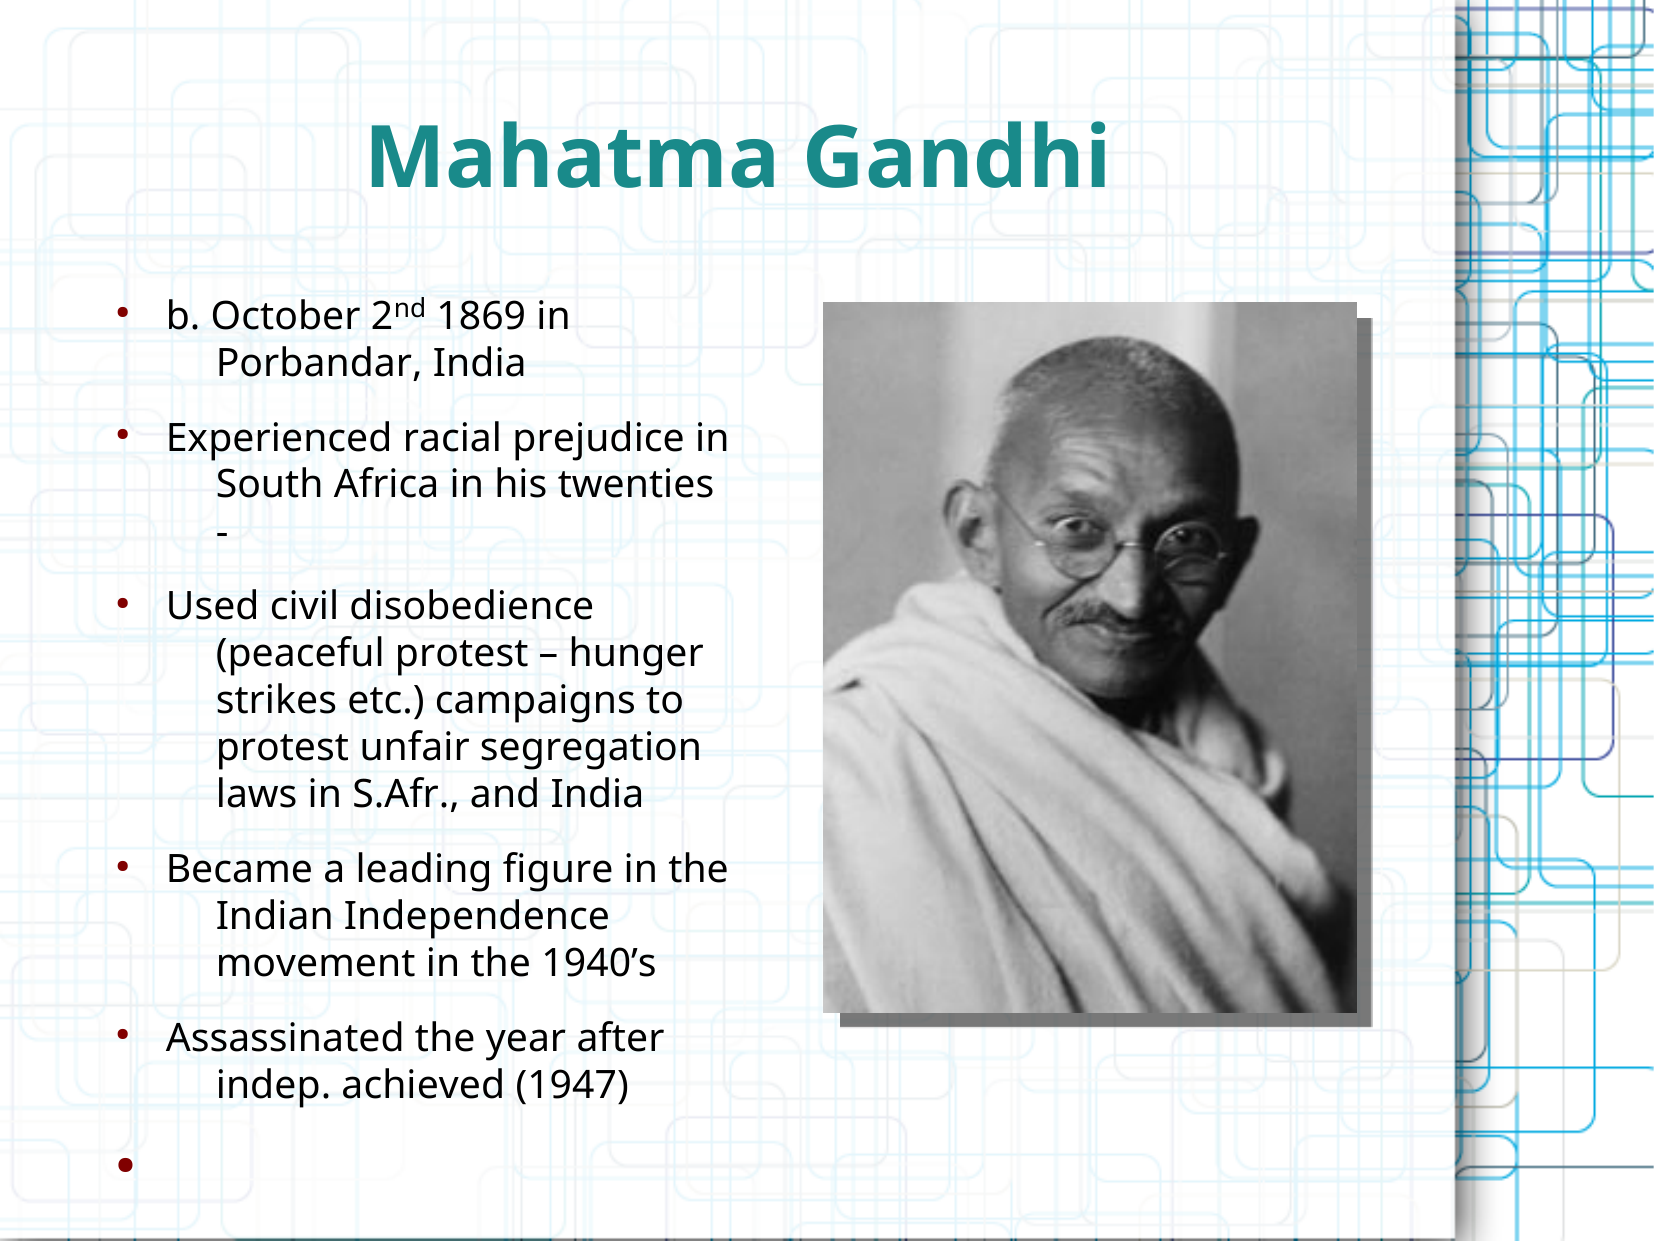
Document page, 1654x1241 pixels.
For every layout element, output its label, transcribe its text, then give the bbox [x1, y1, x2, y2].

list b. October 2nd 1869 in Porbandar, India Experienced racial prejudice in South Africa in his twenties - Used civil disobedience (peaceful protest – hunger strikes etc.) campaigns to protest unfair segregation laws in S.Afr., and India Became a leading figure in the Indian Independence movement in the 1940’s Assassinated the year after indep. achieved (1947) [82, 290, 738, 1109]
title Mahatma Gandhi [58, 49, 1418, 257]
picture [823, 302, 1357, 1013]
